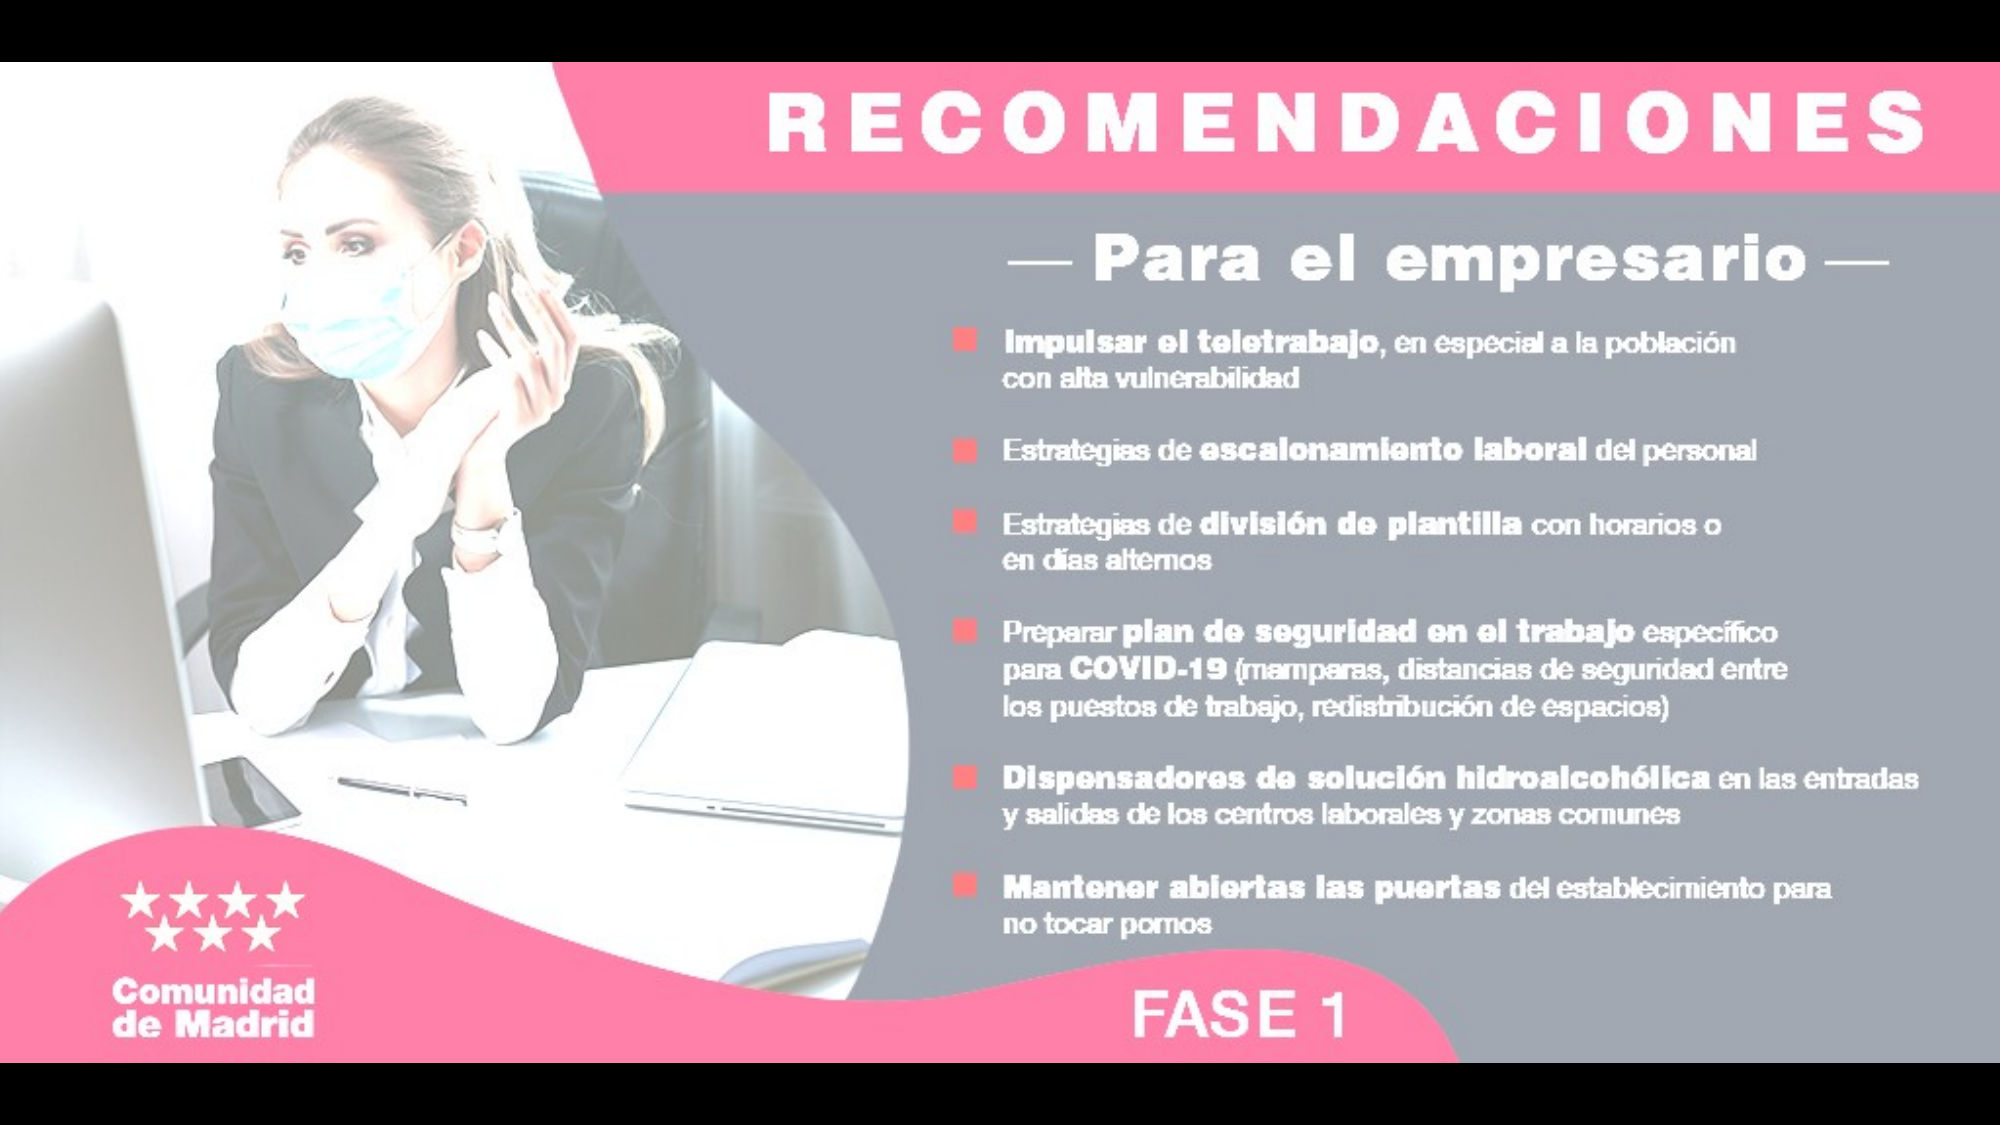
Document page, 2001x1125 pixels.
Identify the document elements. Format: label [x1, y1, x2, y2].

picture [0, 62, 2000, 1063]
